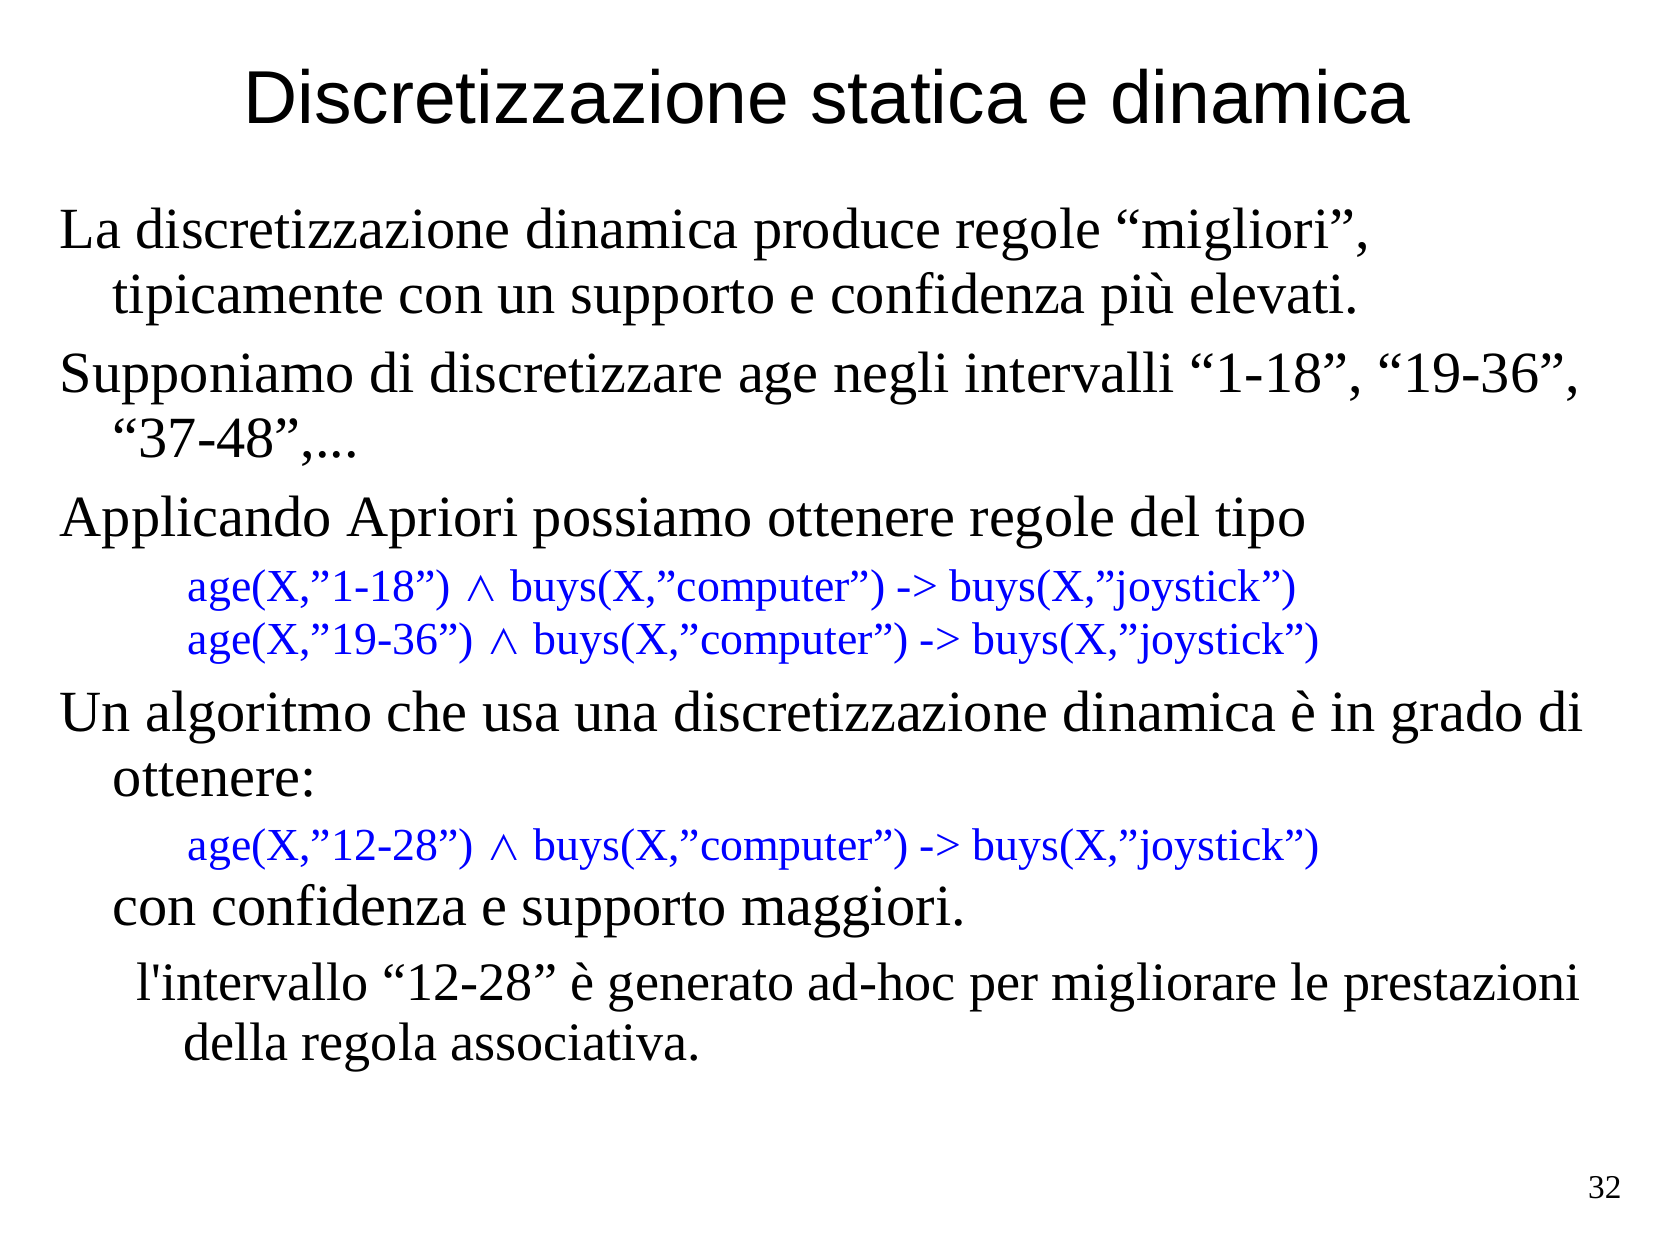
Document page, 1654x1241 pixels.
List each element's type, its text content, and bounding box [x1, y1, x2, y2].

title Discretizzazione statica e dinamica [37, 30, 1617, 166]
list La discretizzazione dinamica produce regole “migliori”, tipicamente con un supporto e confidenza più elevati. Supponiamo di discretizzare age negli intervalli “1-18”, “19-36”, “37-48”,... Applicando Apriori possiamo ottenere regole del tipo age(X,”1-18”) ∧ buys(X,”computer”) -> buys(X,”joystick”) age(X,”19-36”) ∧ buys(X,”computer”) -> buys(X,”joystick”) Un algoritmo che usa una discretizzazione dinamica è in grado di ottenere: age(X,”12-28”) ∧ buys(X,”computer”) -> buys(X,”joystick”) con confidenza e supporto maggiori. l'intervallo “12-28” è generato ad-hoc per migliorare le prestazioni della regola associativa. [42, 196, 1612, 1187]
